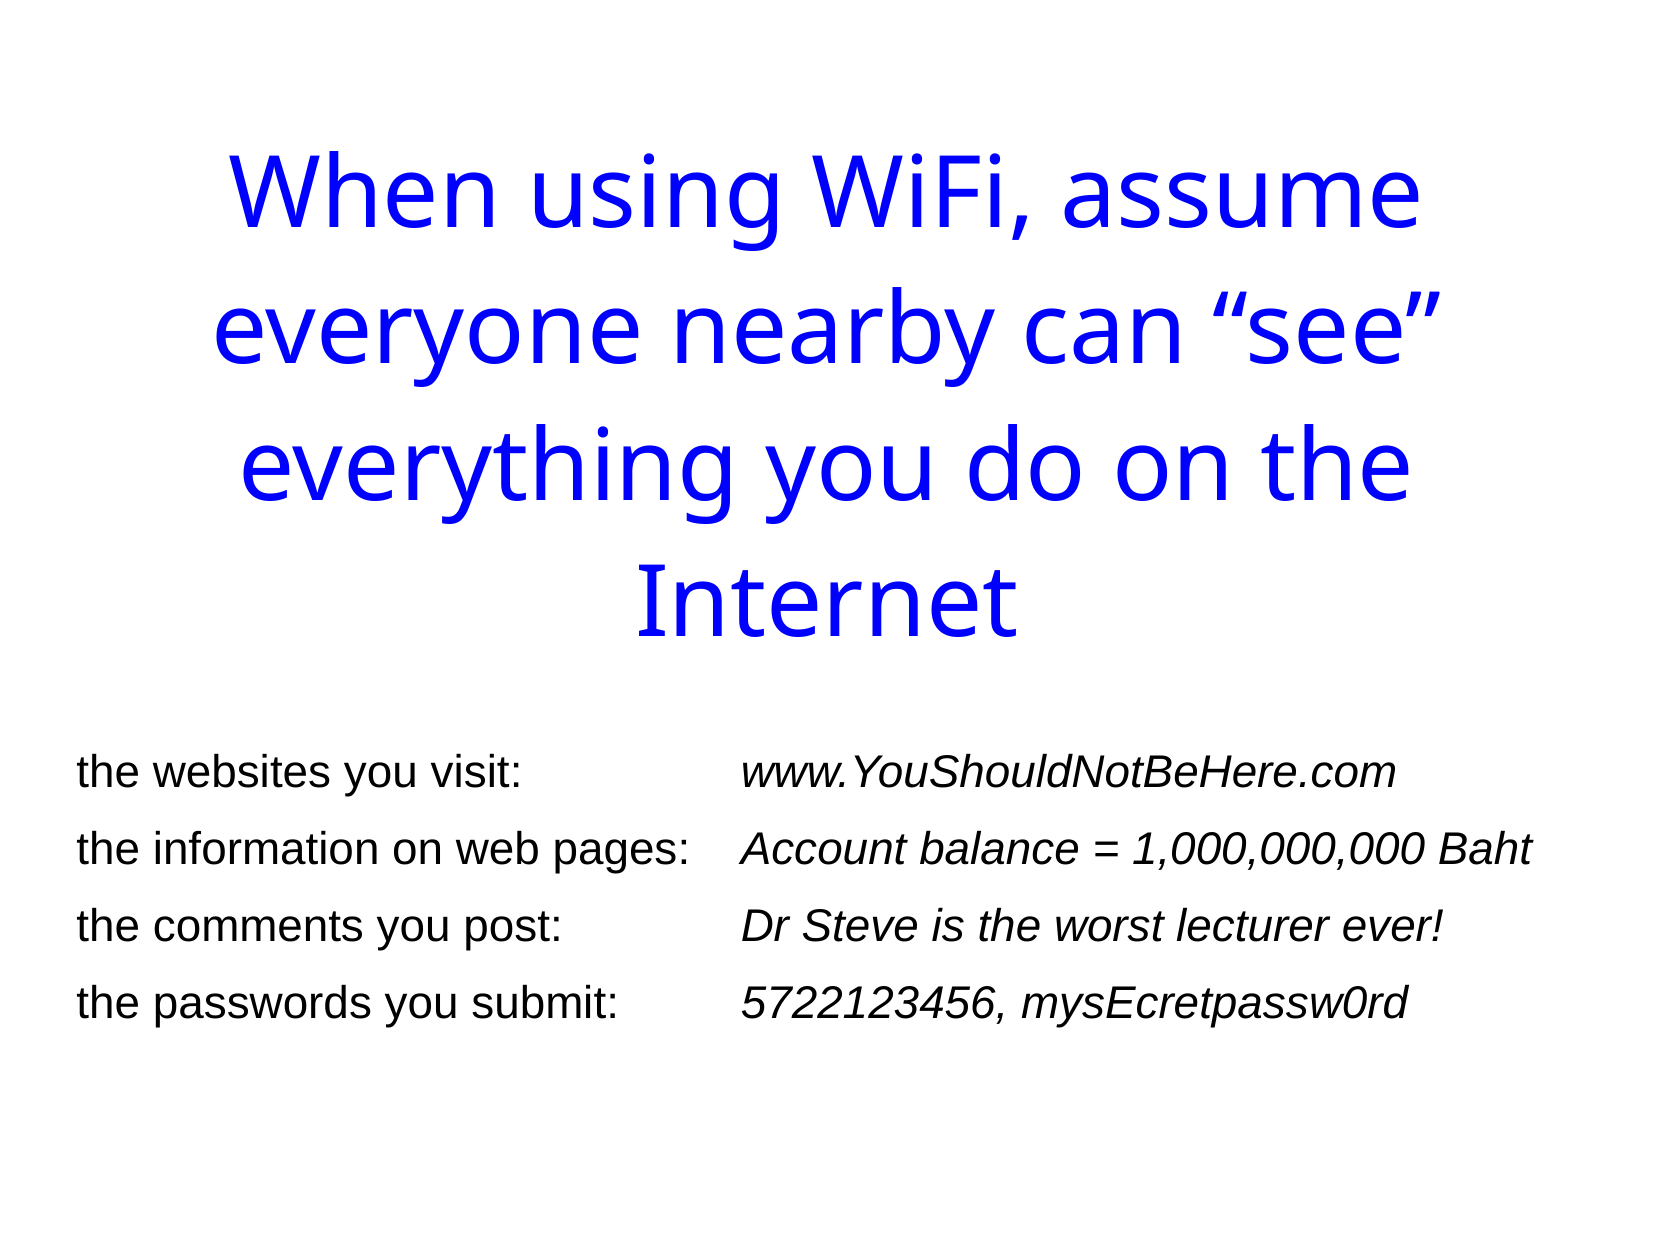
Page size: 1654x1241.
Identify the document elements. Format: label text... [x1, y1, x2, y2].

text_box the websites you visit: www.YouShouldNotBeHere.com the information on web pages: Account balance = 1,000,000,000 Baht the comments you post: Dr Steve is the worst lecturer ever! the passwords you submit: 5722123456, mysEcretpassw0rd [61, 713, 1548, 1010]
subtitle When using WiFi, assume everyone nearby can “see” everything you do on the Internet [59, 49, 1595, 1010]
